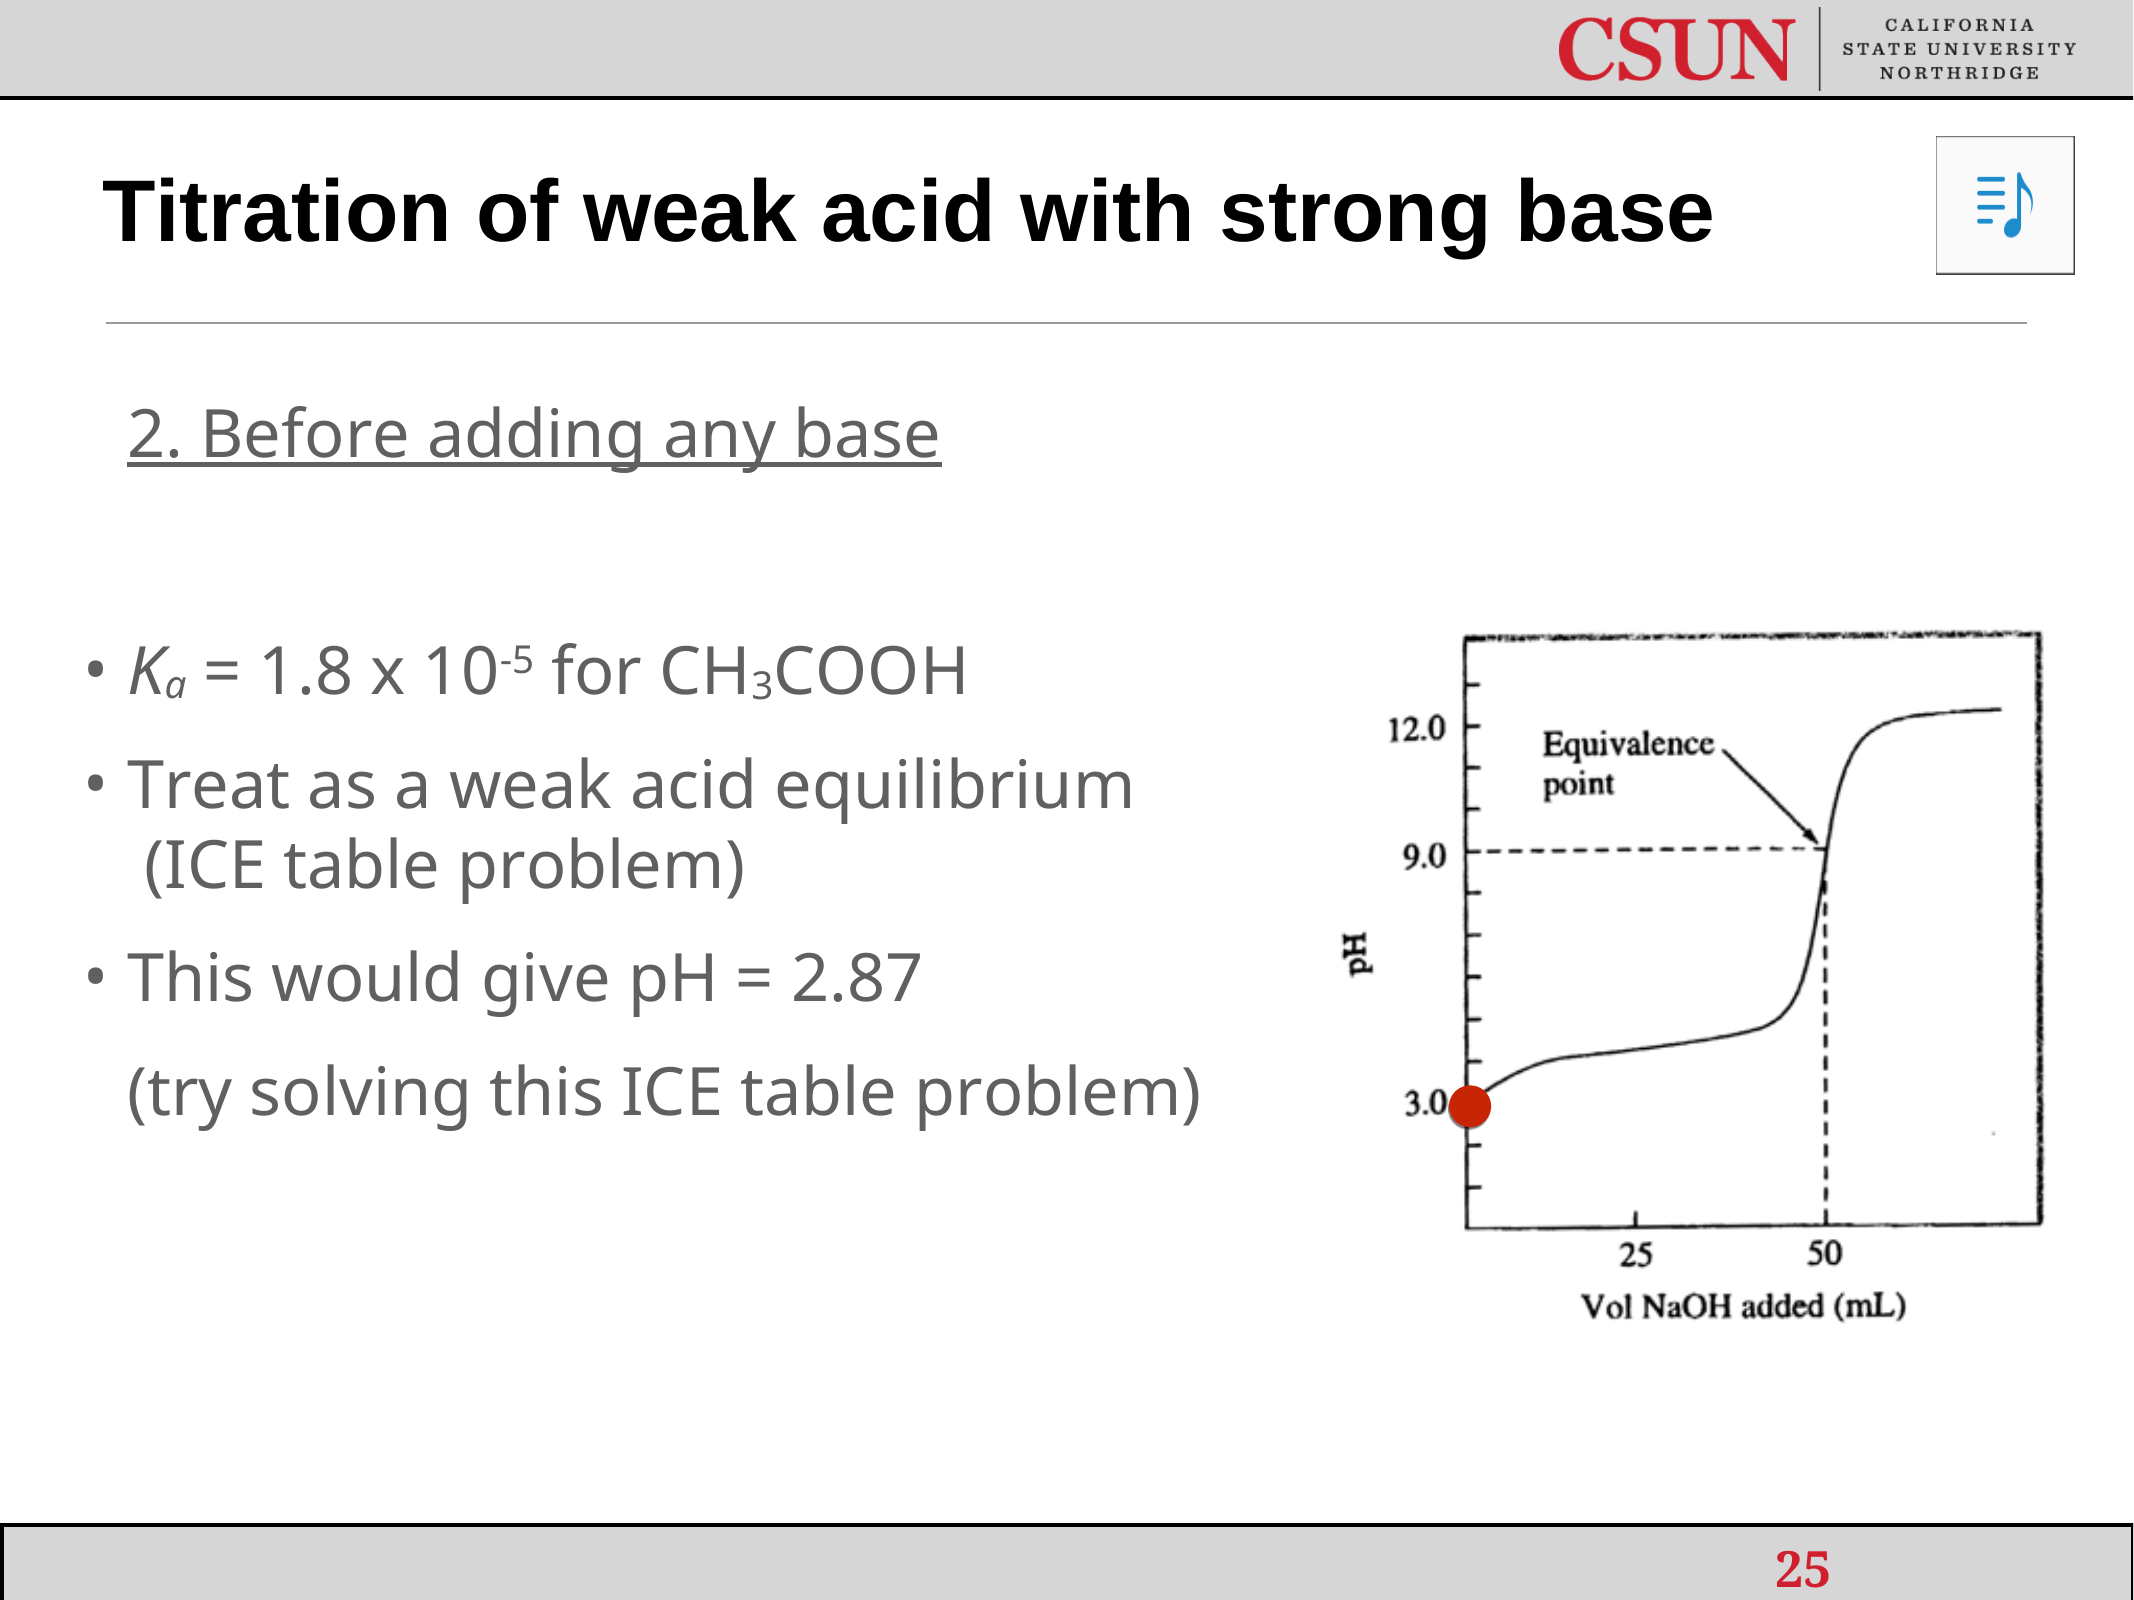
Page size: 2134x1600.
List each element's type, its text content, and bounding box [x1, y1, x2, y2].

picture [1559, 7, 2076, 91]
text_box [1448, 1085, 1492, 1128]
list 2. Before adding any base Ka = 1.8 x 10-5 for CH3COOH Treat as a weak acid equilibrium (ICE table problem) This would give pH = 2.87 (try solving this ICE table problem) [75, 382, 2101, 1460]
picture [1319, 616, 2054, 1334]
text_box [1935, 135, 2076, 276]
title Titration of weak acid with strong base [93, 192, 2040, 372]
